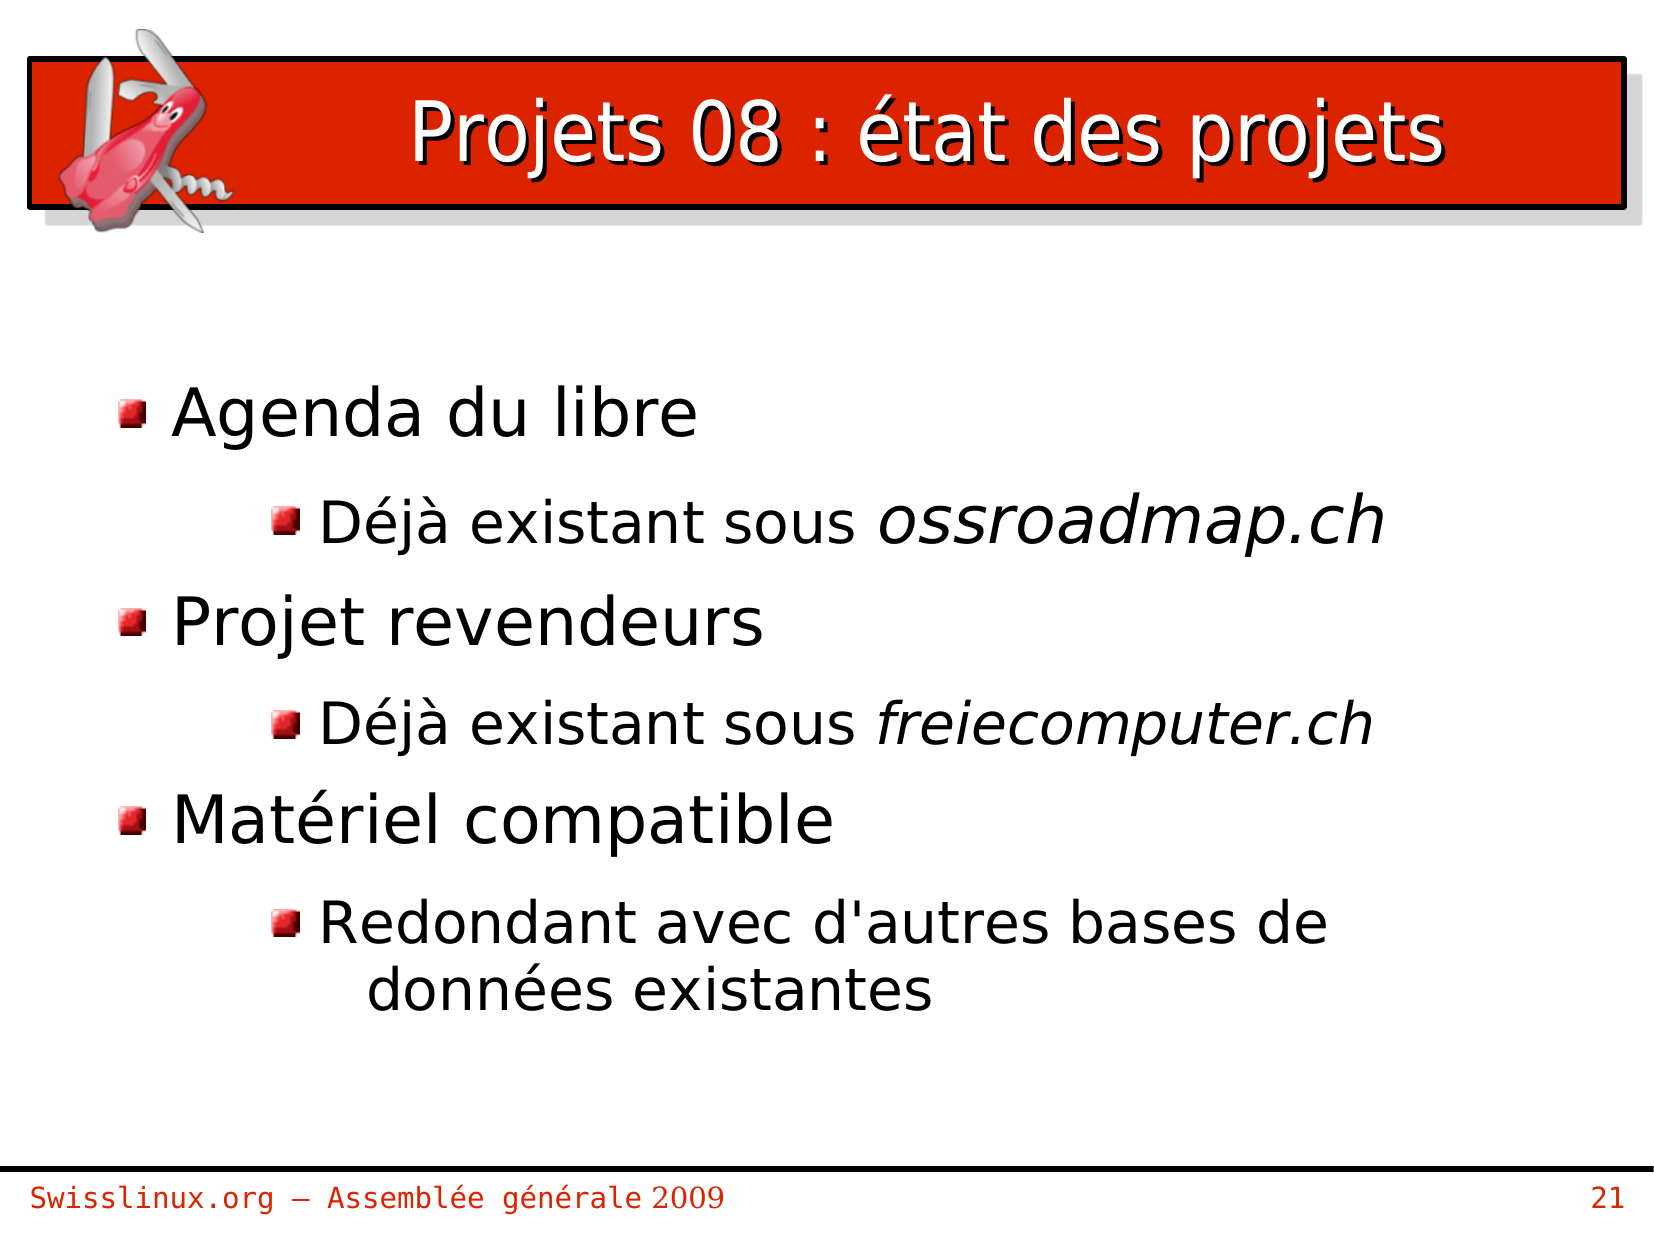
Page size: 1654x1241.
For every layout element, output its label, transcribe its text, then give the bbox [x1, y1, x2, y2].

picture [59, 29, 234, 233]
list Agenda du libre Déjà existant sous ossroadmap.ch Projet revendeurs Déjà existant sous freiecomputer.ch Matériel compatible Redondant avec d'autres bases de données existantes [82, 290, 1571, 1109]
title Projets 08 : état des projets [259, 84, 1595, 182]
